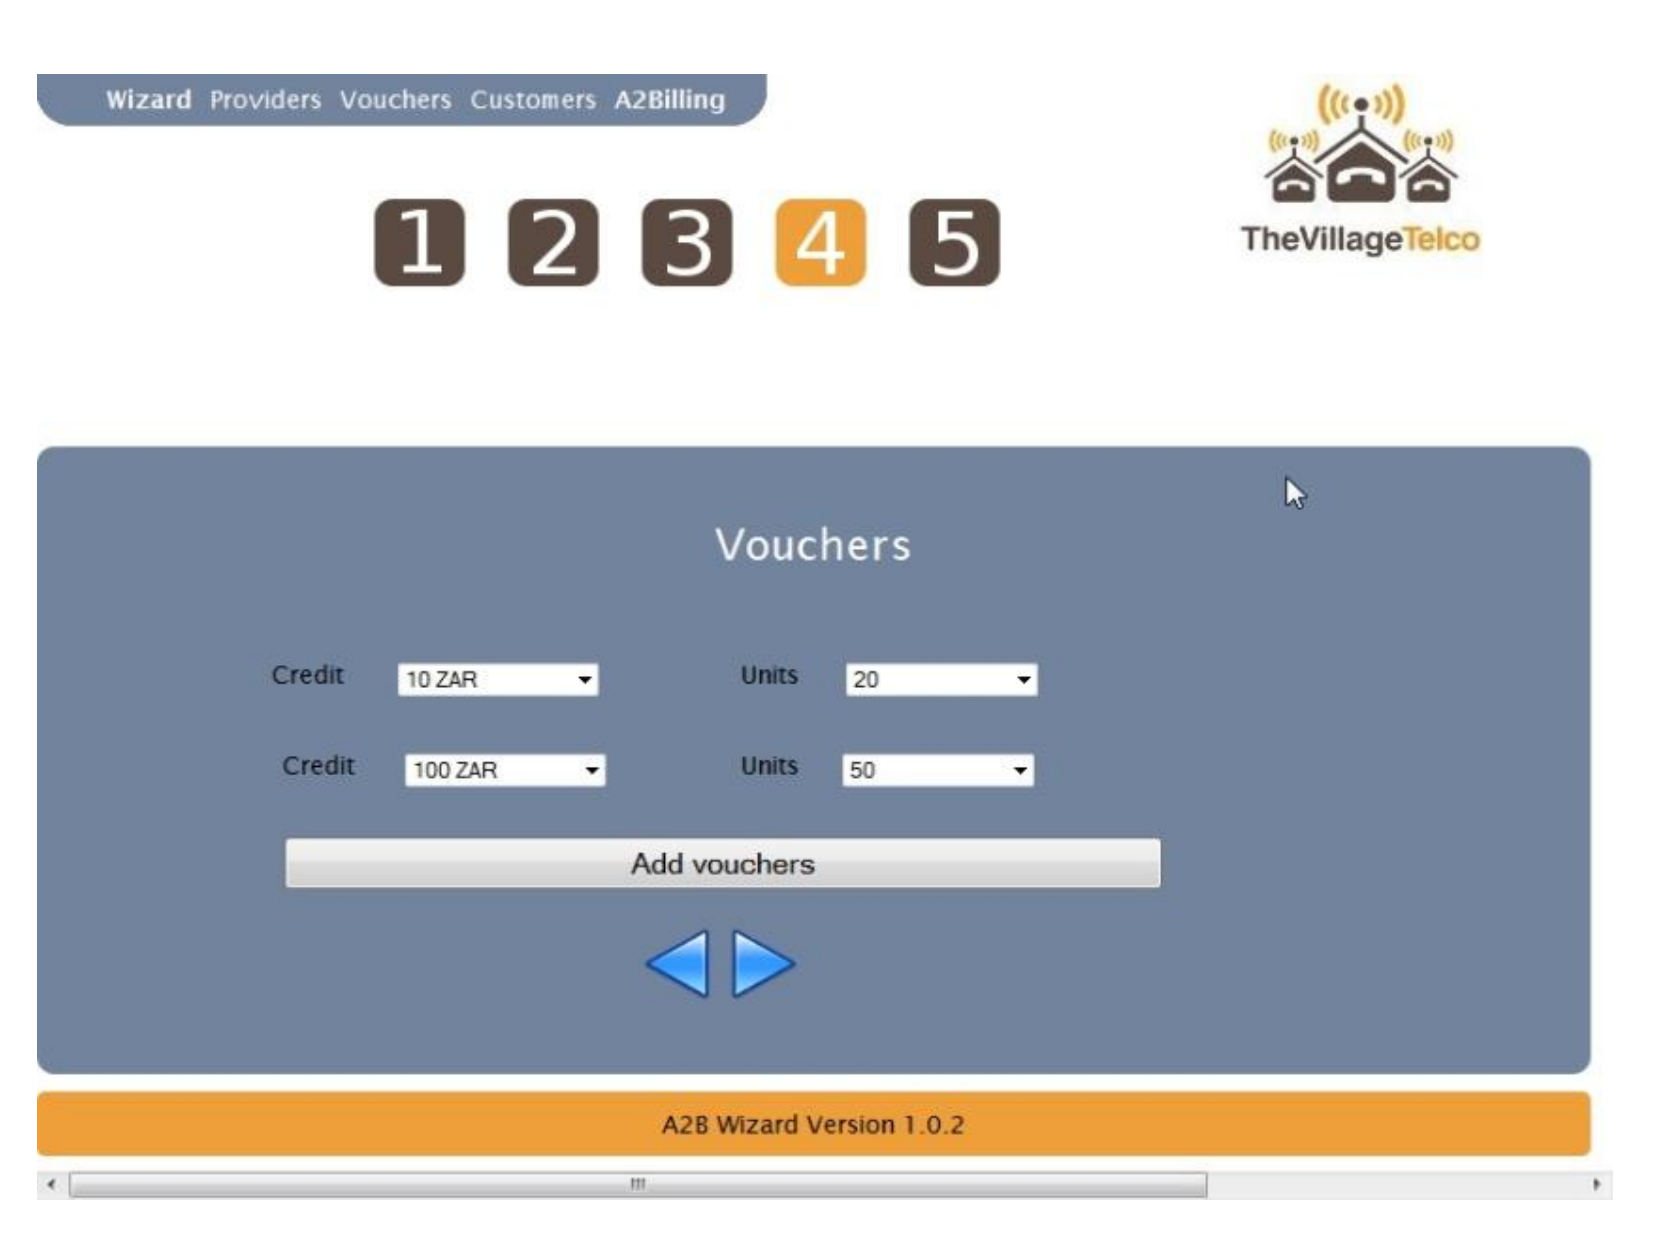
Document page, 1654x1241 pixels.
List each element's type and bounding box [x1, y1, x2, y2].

picture [37, 74, 1613, 1201]
